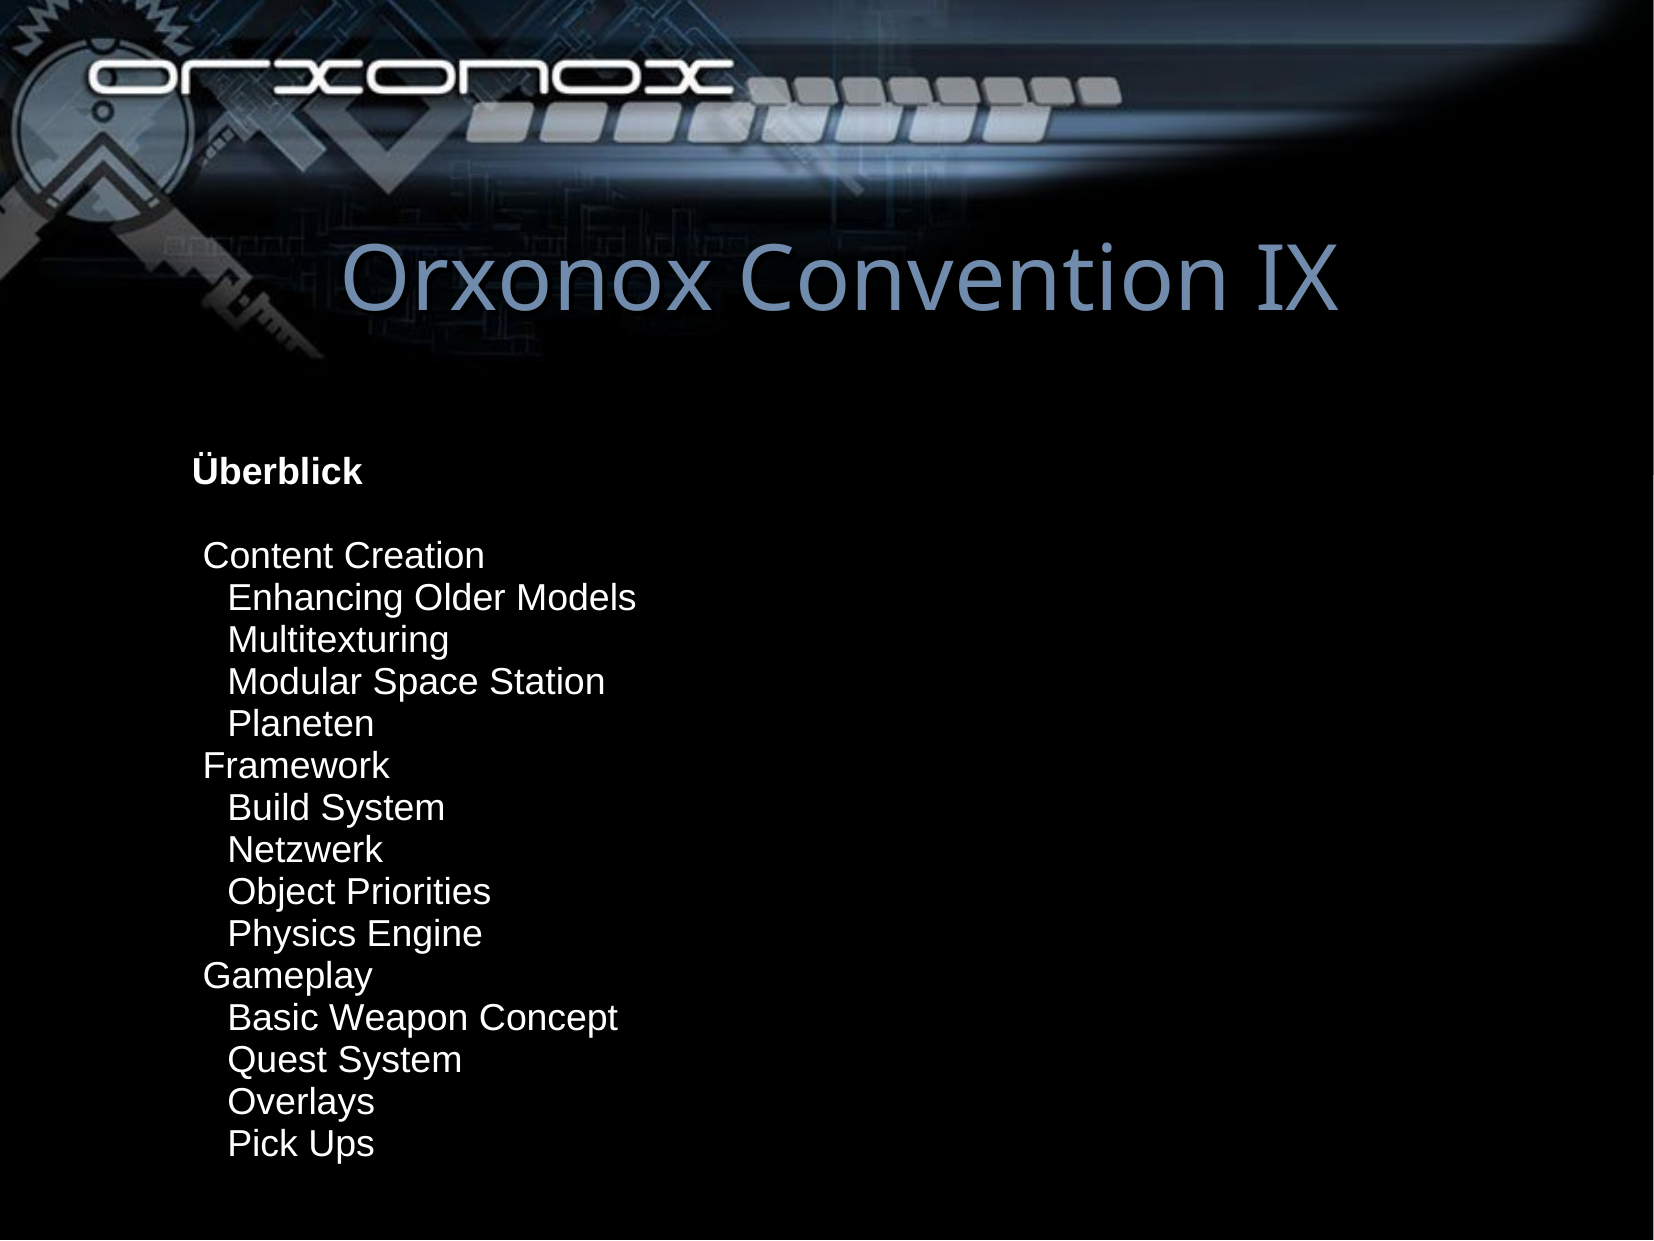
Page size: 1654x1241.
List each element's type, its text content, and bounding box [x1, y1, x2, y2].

text_box Orxonox Convention IX [324, 205, 1536, 328]
picture [0, 0, 1654, 475]
text_box Überblick Content Creation Enhancing Older Models Multitexturing Modular Space Station Planeten Framework Build System Netzwerk Object Priorities Physics Engine Gameplay Basic Weapon Concept Quest System Overlays Pick Ups [177, 442, 1329, 1238]
